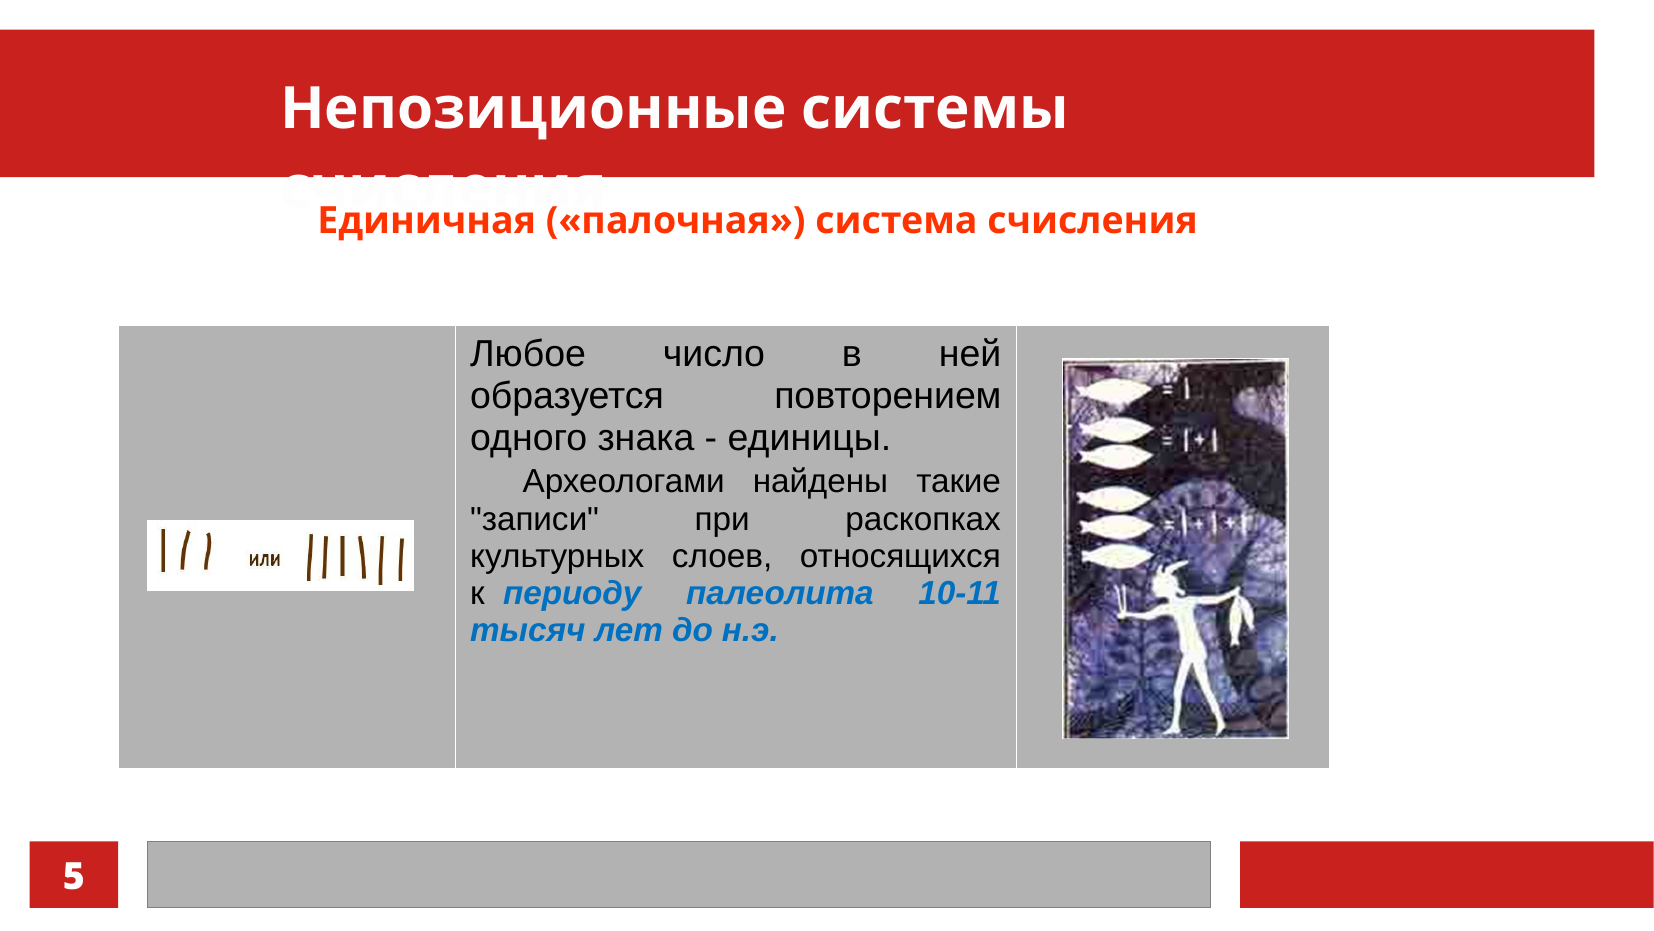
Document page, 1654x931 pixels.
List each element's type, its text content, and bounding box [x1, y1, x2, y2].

table_header [1017, 326, 1329, 768]
text_box Единичная («палочная») система счисления [147, 186, 1388, 266]
table_header [119, 326, 455, 768]
text_box Непозиционные системы счисления [265, 59, 1268, 148]
picture [1062, 358, 1289, 739]
picture [147, 520, 414, 591]
table_header Любое число в ней образуется повторением одного знака - единицы. Археологами найдены такие "записи" при раскопках культурных слоев, относящихся к периоду палеолита 10-11 тысяч лет до н.э. [456, 326, 1016, 768]
